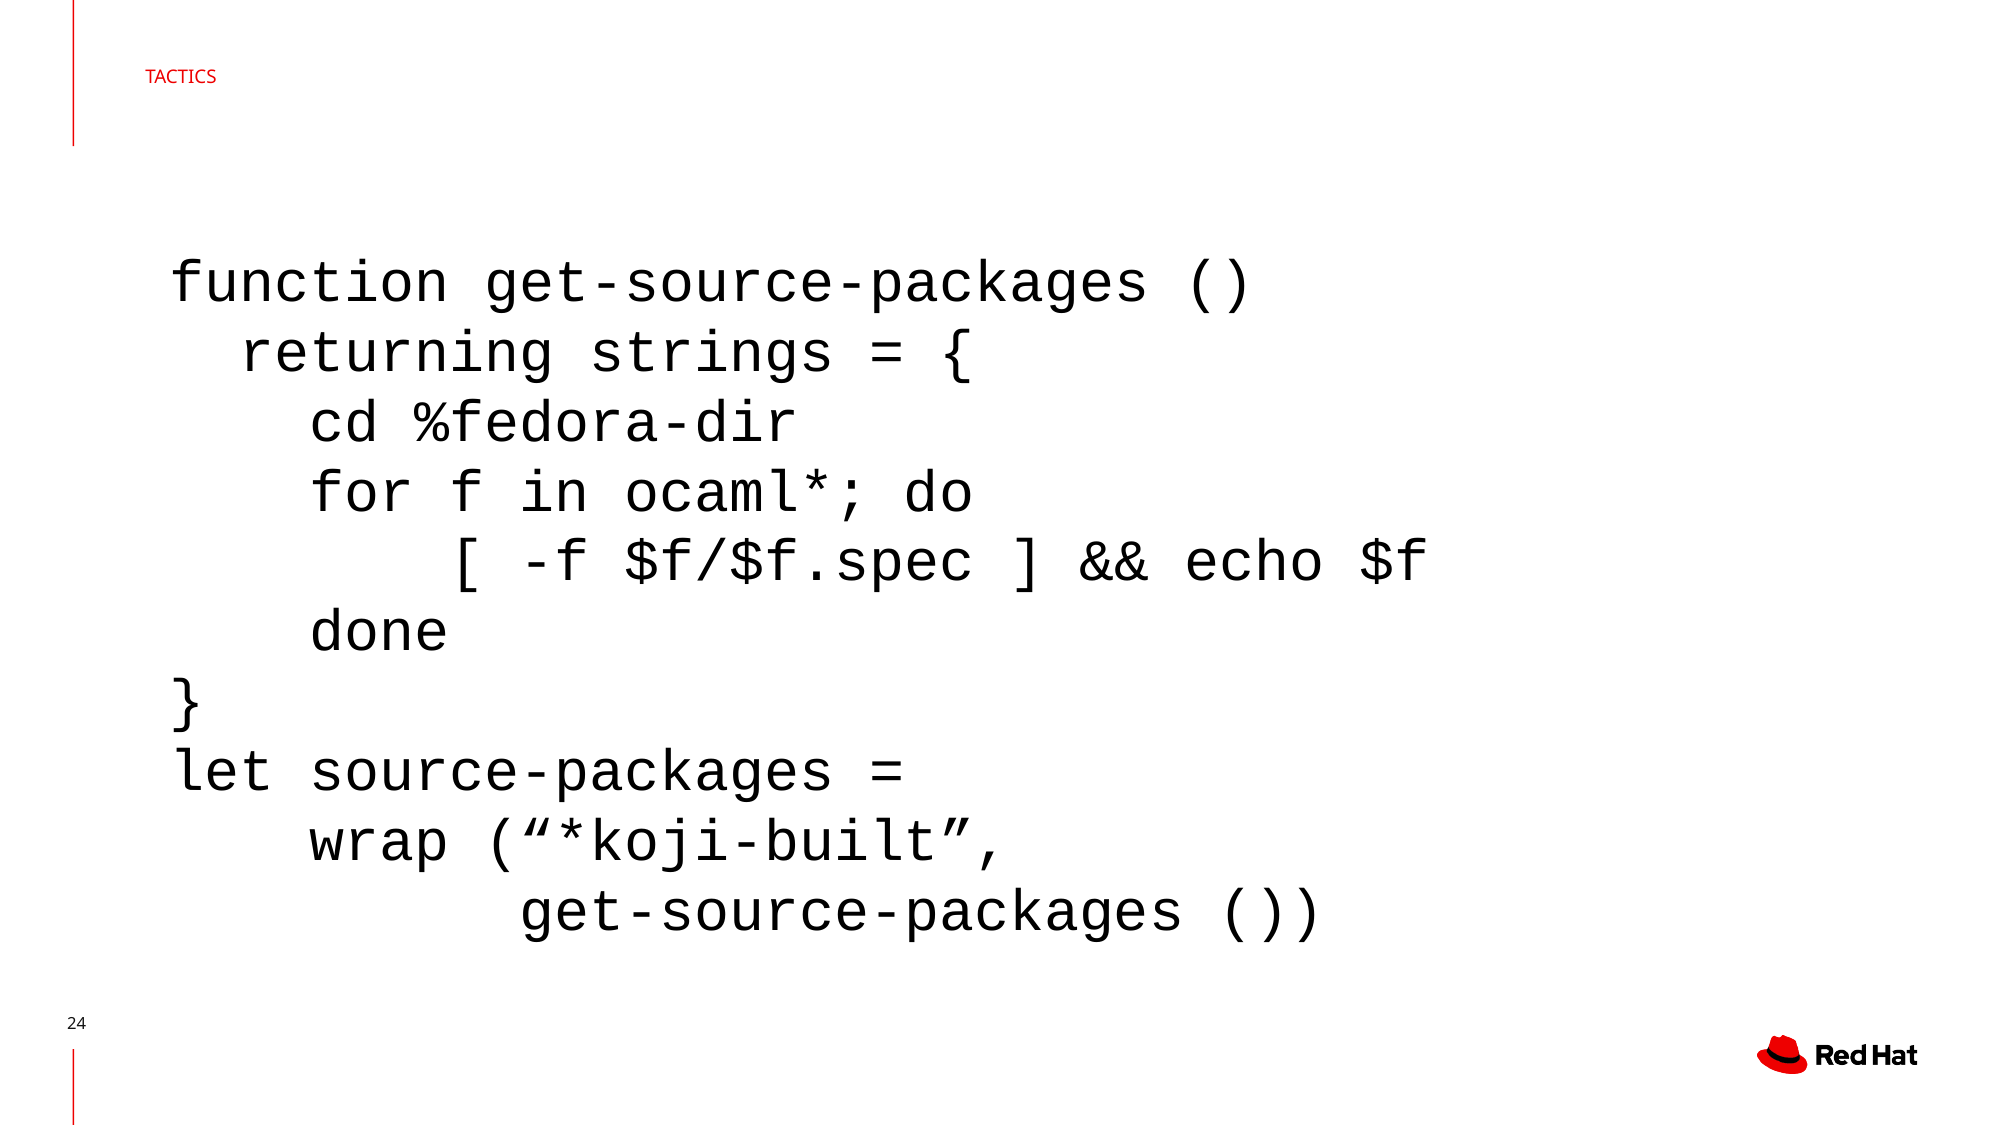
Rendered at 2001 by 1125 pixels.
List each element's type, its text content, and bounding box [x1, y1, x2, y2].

text_box TACTICS [73, 9, 918, 144]
text_box function get-source-packages () returning strings = { cd %fedora-dir for f in ocaml*; do [ -f $f/$f.spec ] && echo $f done } let source-packages = wrap (“*koji-built”, get-source-packages ()) [154, 235, 1807, 950]
picture [1757, 1035, 1918, 1074]
